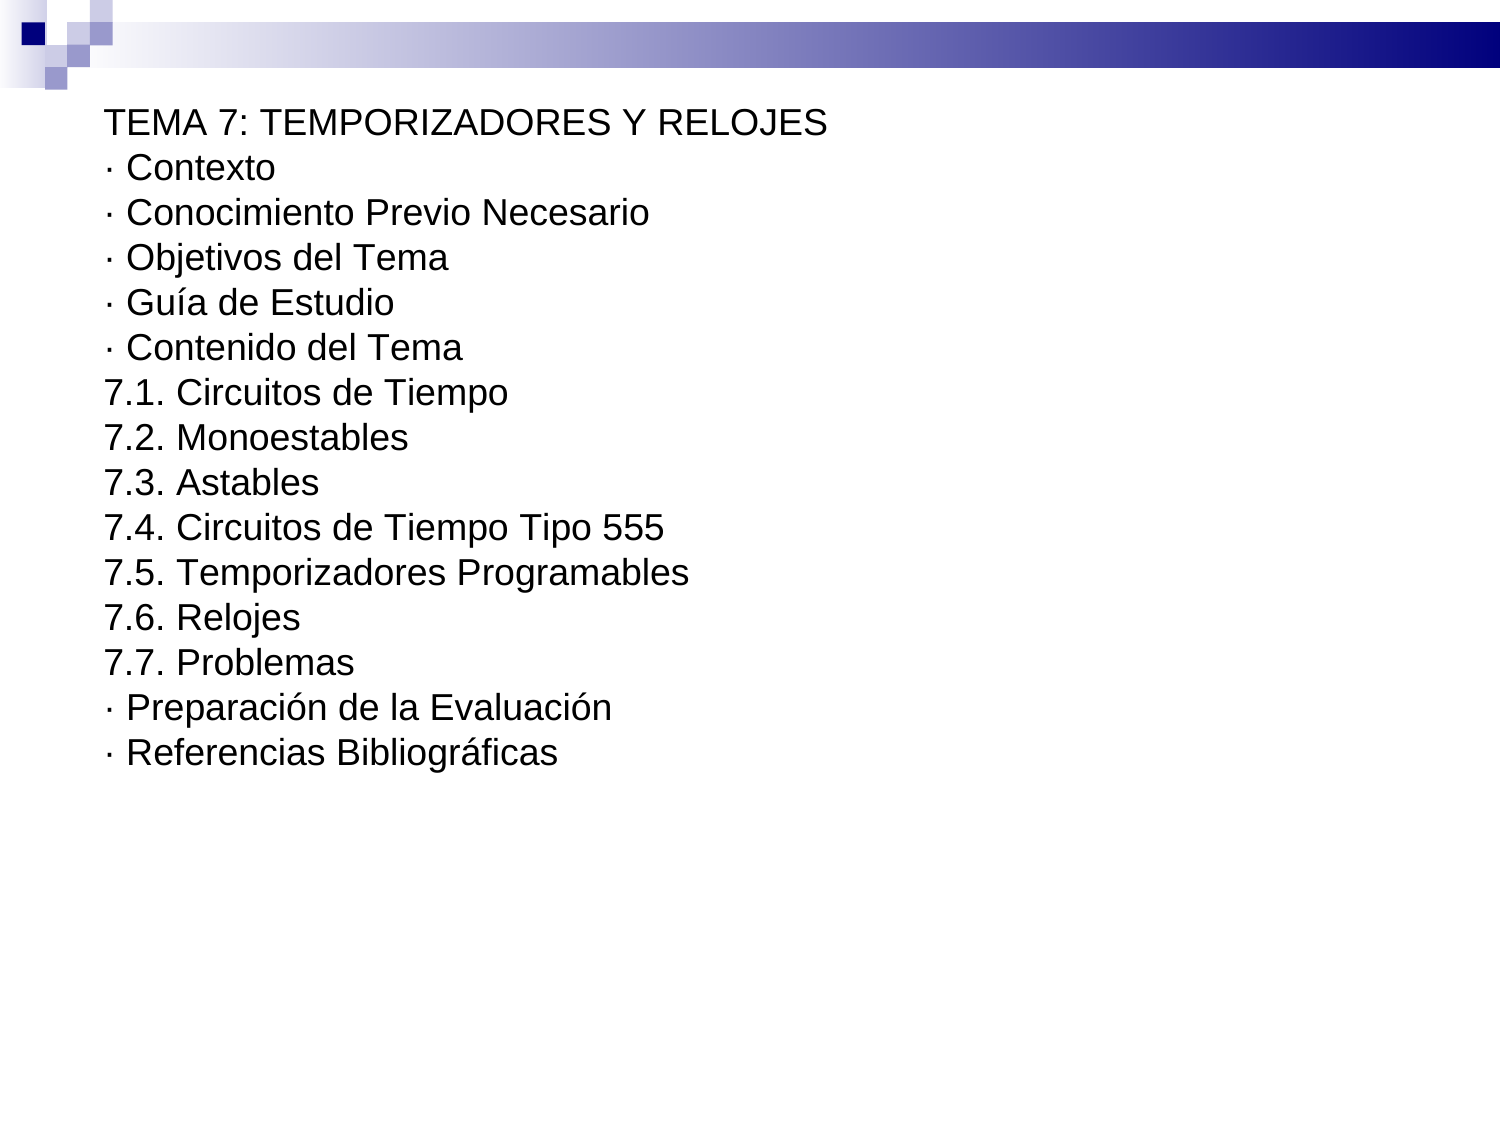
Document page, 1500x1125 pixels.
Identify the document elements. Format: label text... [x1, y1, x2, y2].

text_box TEMA 7: TEMPORIZADORES Y RELOJES · Contexto · Conocimiento Previo Necesario · Objetivos del Tema · Guía de Estudio · Contenido del Tema 7.1. Circuitos de Tiempo 7.2. Monoestables 7.3. Astables 7.4. Circuitos de Tiempo Tipo 555 7.5. Temporizadores Programables 7.6. Relojes 7.7. Problemas · Preparación de la Evaluación · Referencias Bibliográficas [88, 90, 1365, 781]
